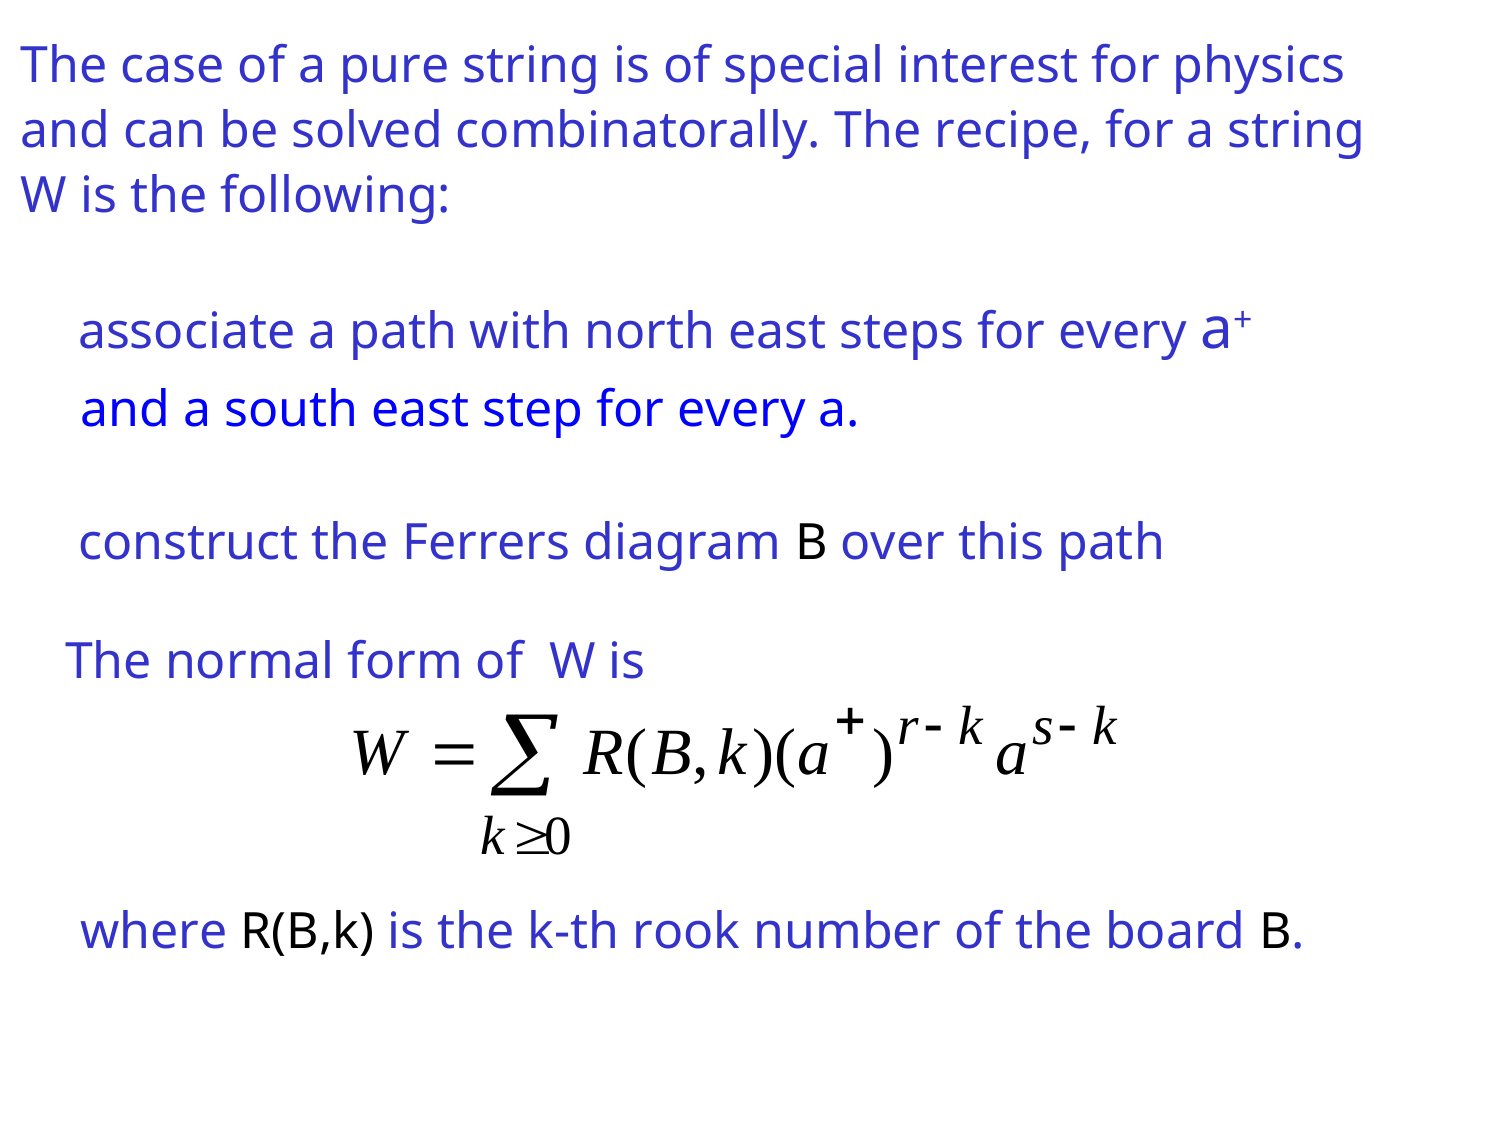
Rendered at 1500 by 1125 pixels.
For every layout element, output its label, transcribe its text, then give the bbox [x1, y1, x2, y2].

text_box where R(B,k) is the k-th rook number of the board B. [65, 887, 1334, 972]
chart [345, 680, 1135, 869]
text_box The case of a pure string is of special interest for physics and can be solved combinatorally. The recipe, for a string W is the following: [5, 23, 1489, 214]
text_box associate a path with north east steps for every a+ and a south east step for every a. construct the Ferrers diagram B over this path The normal form of W is [50, 278, 1283, 700]
